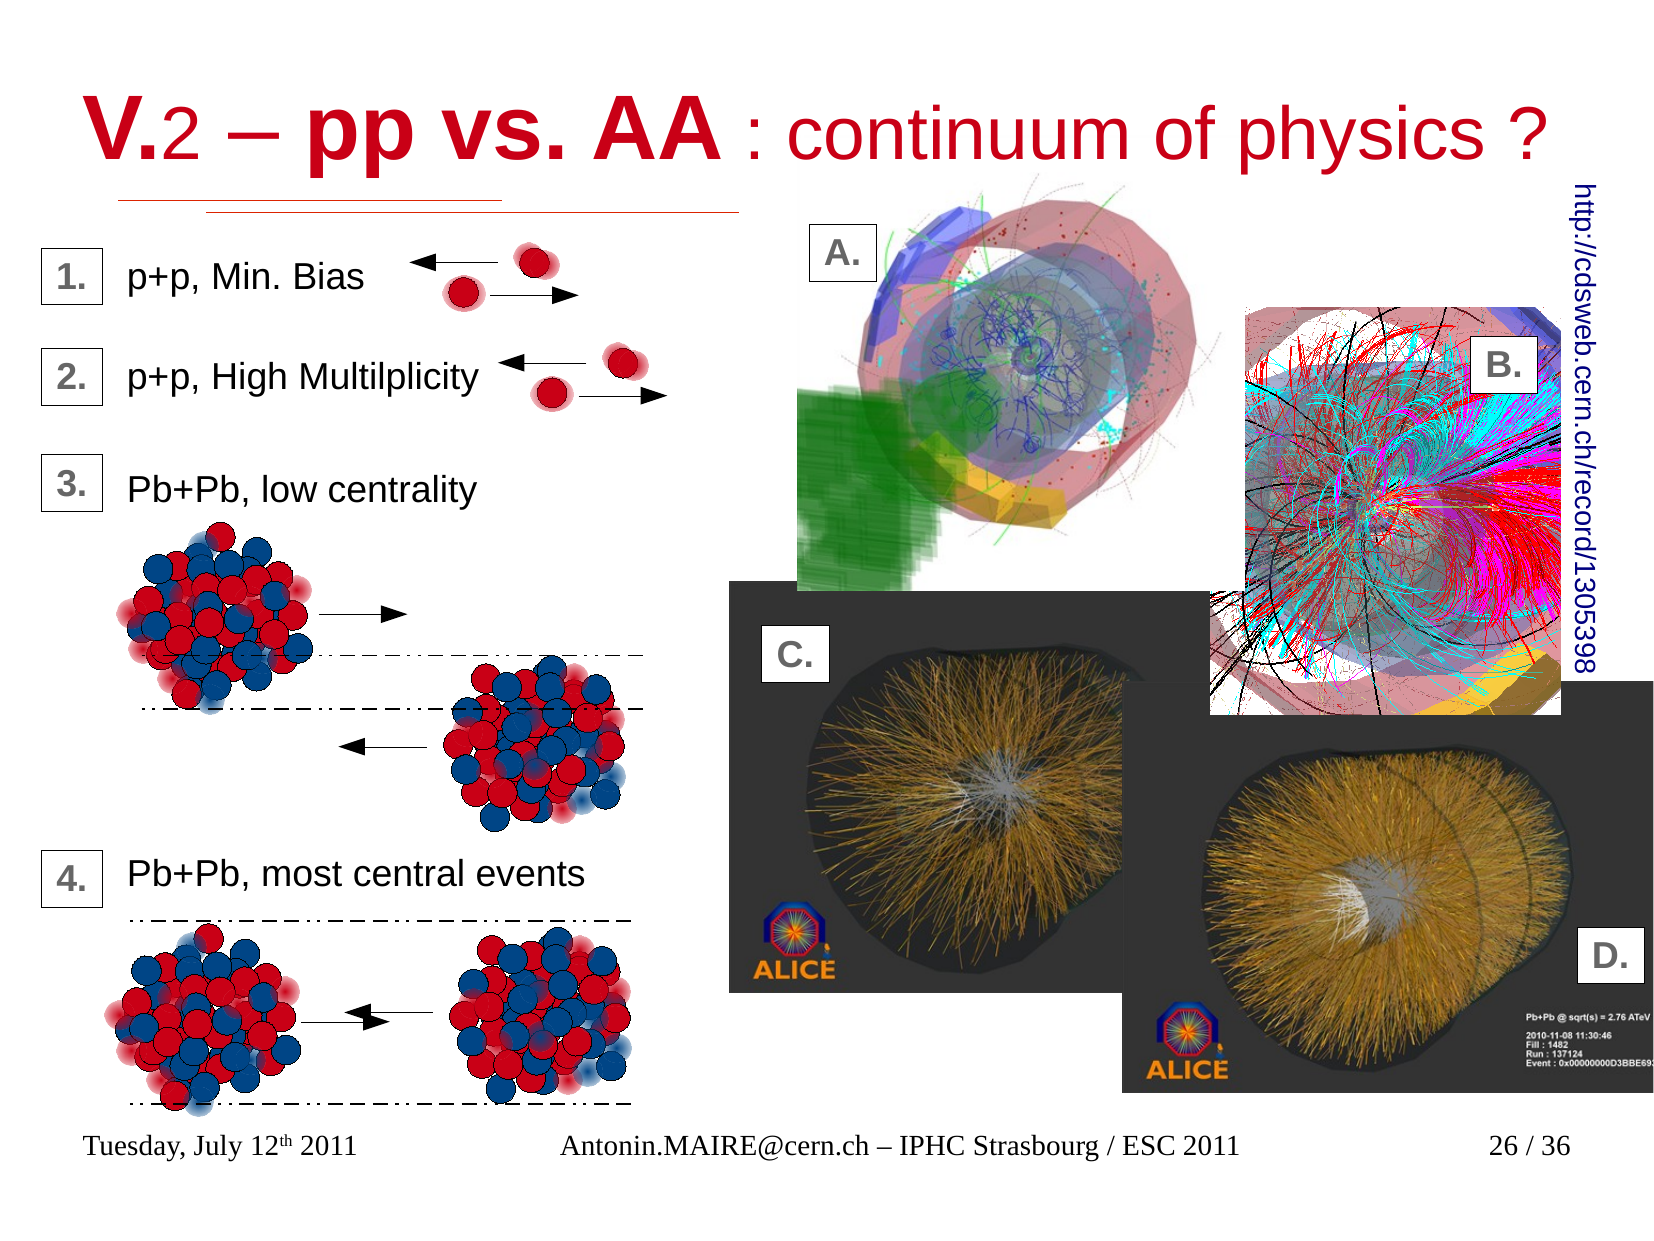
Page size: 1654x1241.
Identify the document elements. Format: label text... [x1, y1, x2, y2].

text_box [442, 275, 486, 312]
text_box p+p, Min. Bias [112, 248, 381, 305]
text_box B. [1470, 336, 1538, 394]
text_box [104, 923, 301, 1117]
text_box 1. [41, 248, 103, 305]
text_box [116, 522, 313, 715]
title V.2 – pp vs. AA : continuum of physics ? [82, 49, 1625, 207]
text_box [443, 655, 626, 832]
text_box Pb+Pb, most central events [112, 844, 602, 902]
text_box A. [809, 224, 877, 282]
text_box 3. [41, 454, 103, 512]
text_box C. [761, 625, 830, 683]
text_box http://cdsweb.cern.ch/record/1305398 [1551, 168, 1609, 696]
text_box [449, 927, 632, 1104]
picture [729, 207, 1654, 1093]
text_box Pb+Pb, low centrality [112, 460, 493, 518]
text_box [513, 242, 560, 280]
text_box p+p, High Multilplicity [112, 348, 495, 406]
text_box 2. [41, 348, 103, 406]
text_box 4. [41, 850, 103, 908]
text_box [602, 342, 649, 381]
text_box [530, 376, 574, 412]
text_box D. [1577, 927, 1645, 984]
